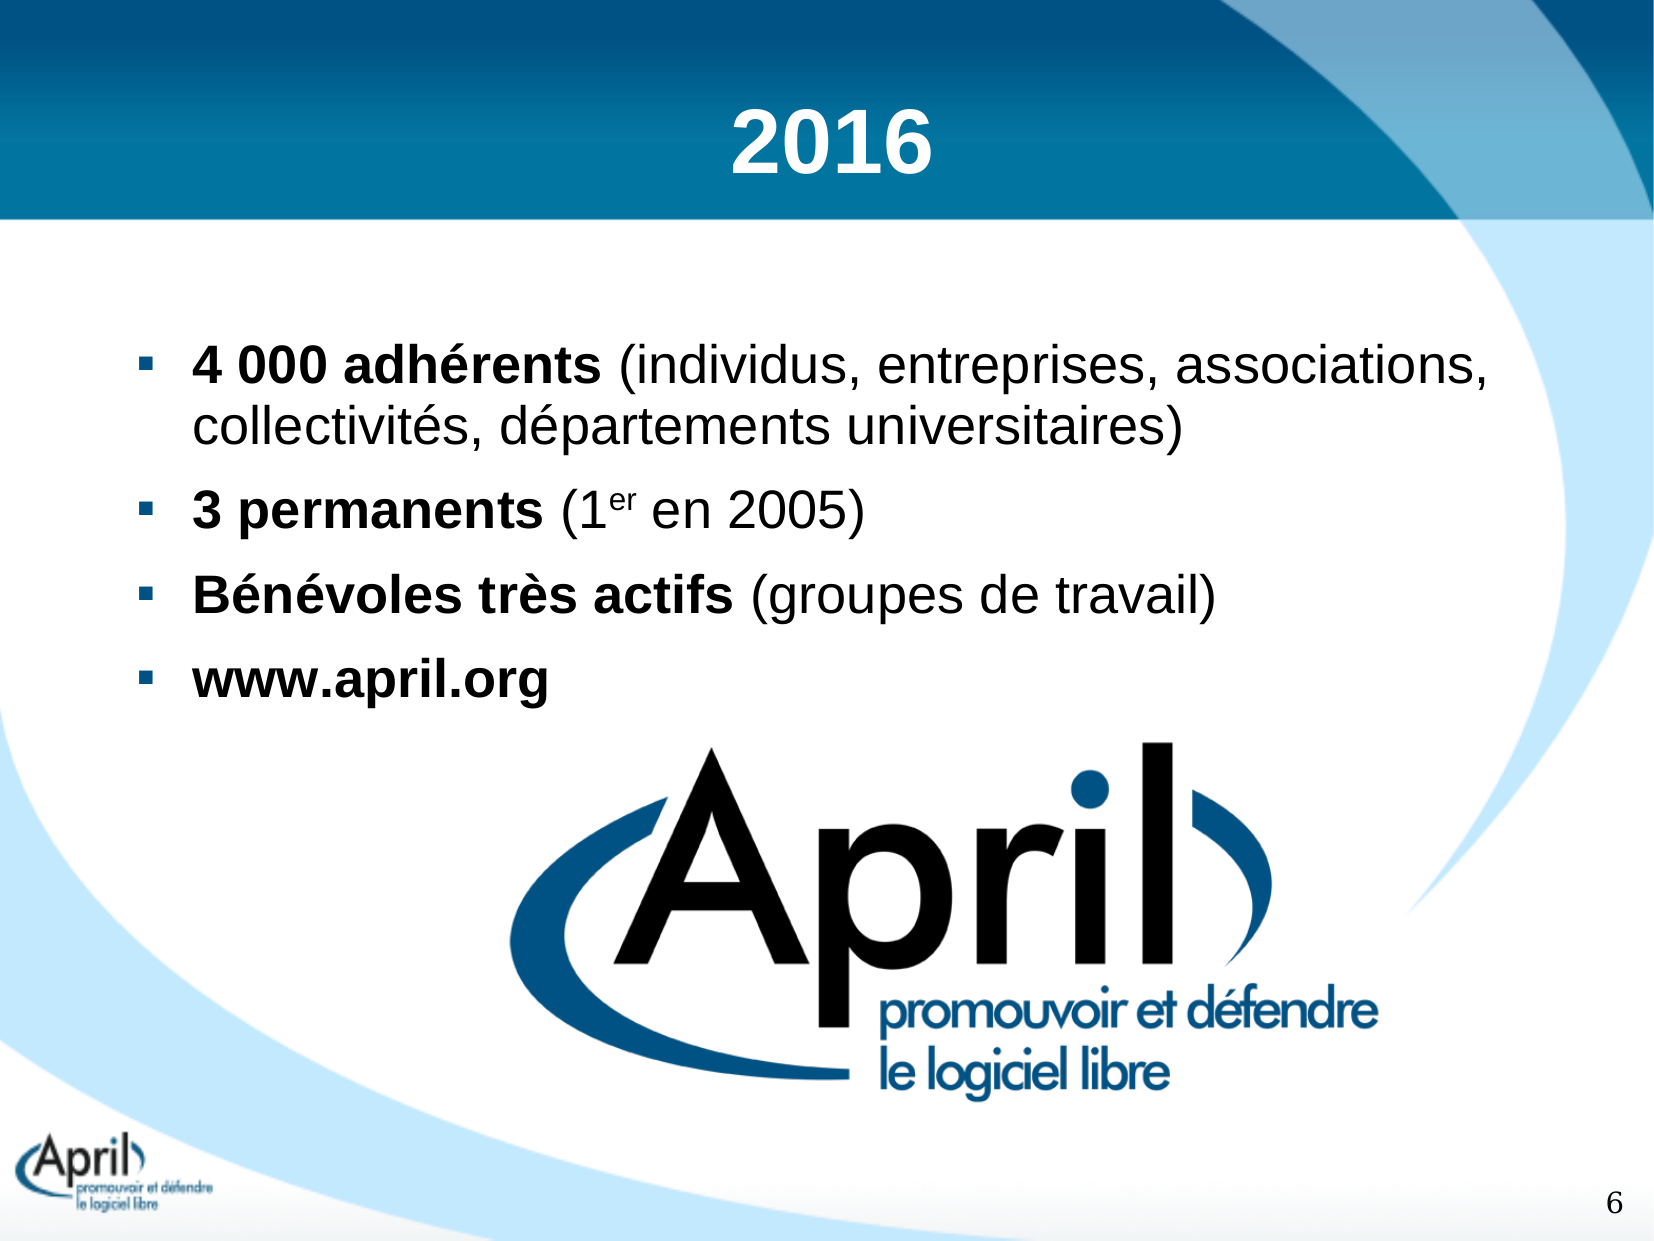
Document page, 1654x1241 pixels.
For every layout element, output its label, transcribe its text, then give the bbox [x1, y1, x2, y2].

list 4 000 adhérents (individus, entreprises, associations, collectivités, départements universitaires) 3 permanents (1er en 2005) Bénévoles très actifs (groupes de travail) www.april.org [121, 250, 1534, 1032]
picture [0, 0, 1654, 1241]
title 2016 [126, 38, 1539, 246]
